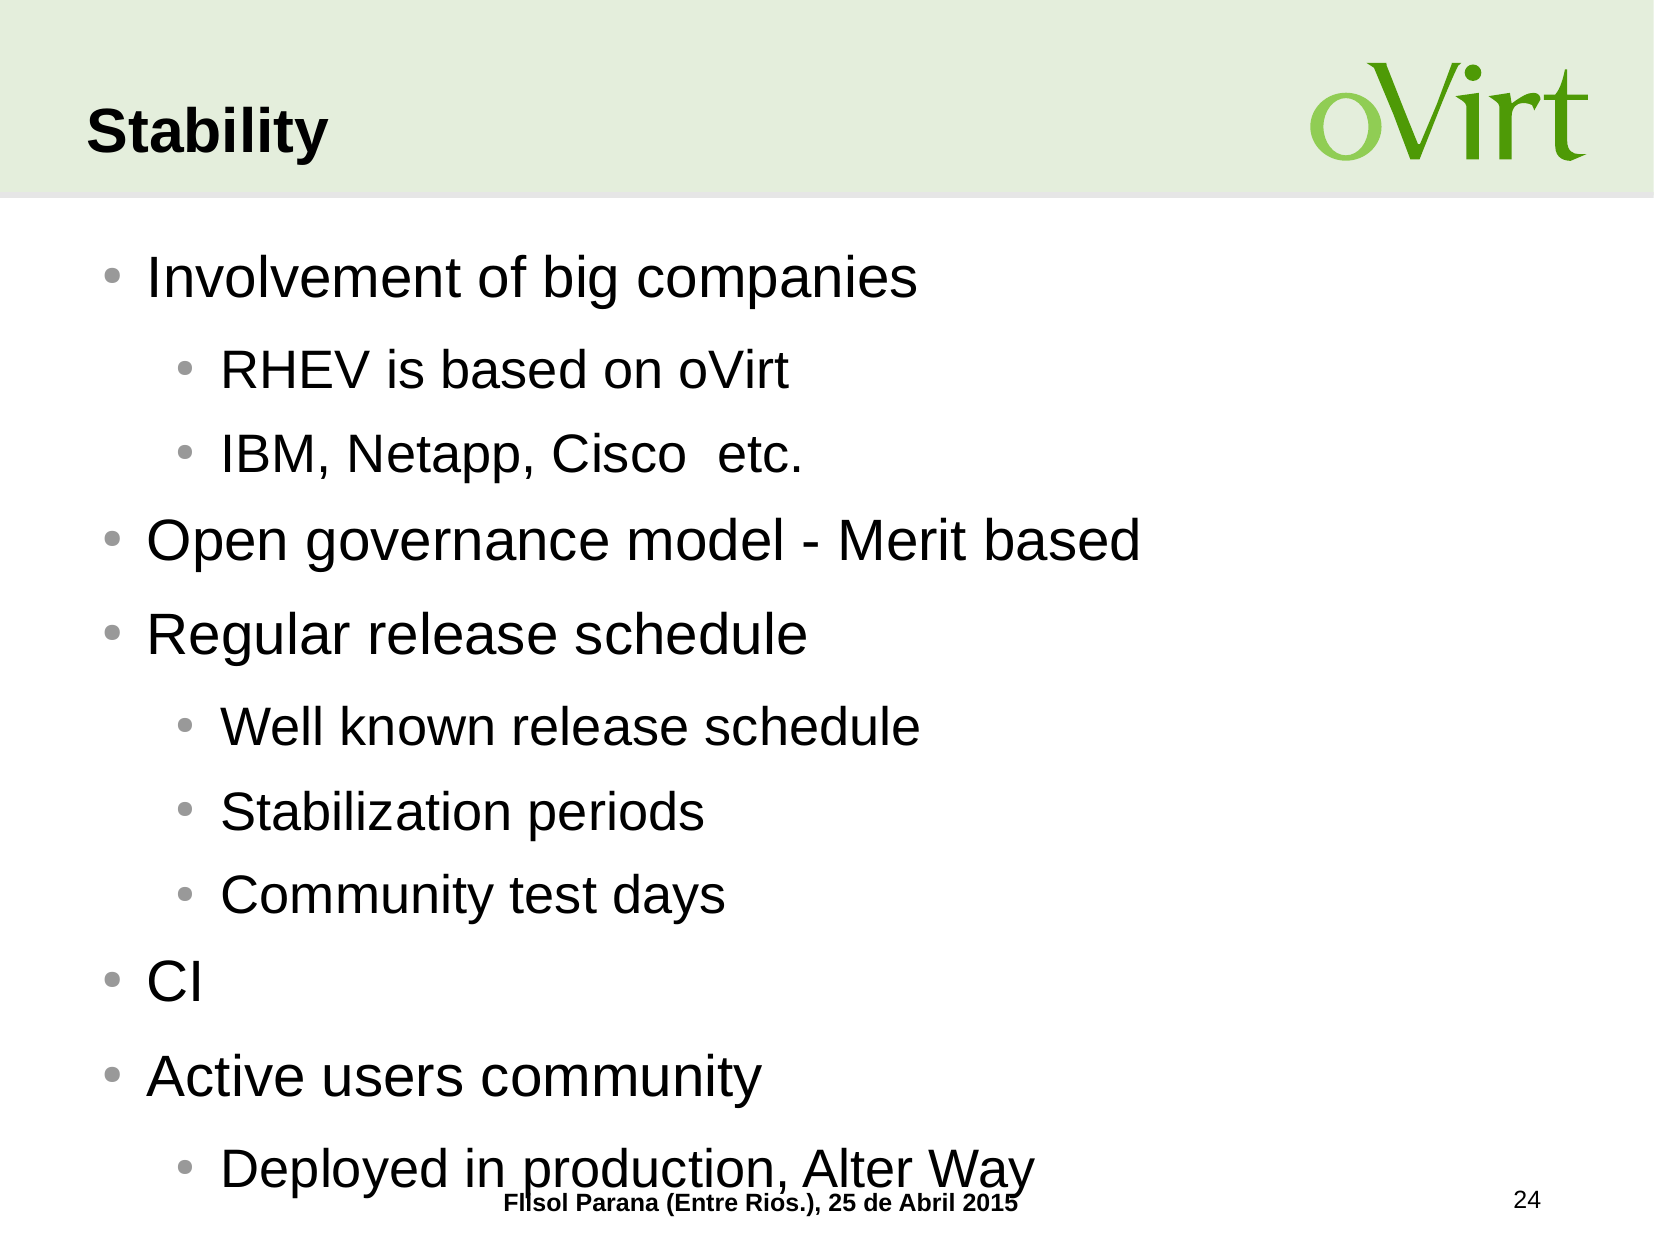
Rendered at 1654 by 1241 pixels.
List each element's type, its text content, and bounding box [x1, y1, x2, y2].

title Stability [86, 36, 1307, 225]
list Involvement of big companies RHEV is based on oVirt IBM, Netapp, Cisco etc. Open governance model - Merit based Regular release schedule Well known release schedule Stabilization periods Community test days CI Active users community Deployed in production, Alter Way [86, 244, 1576, 1199]
